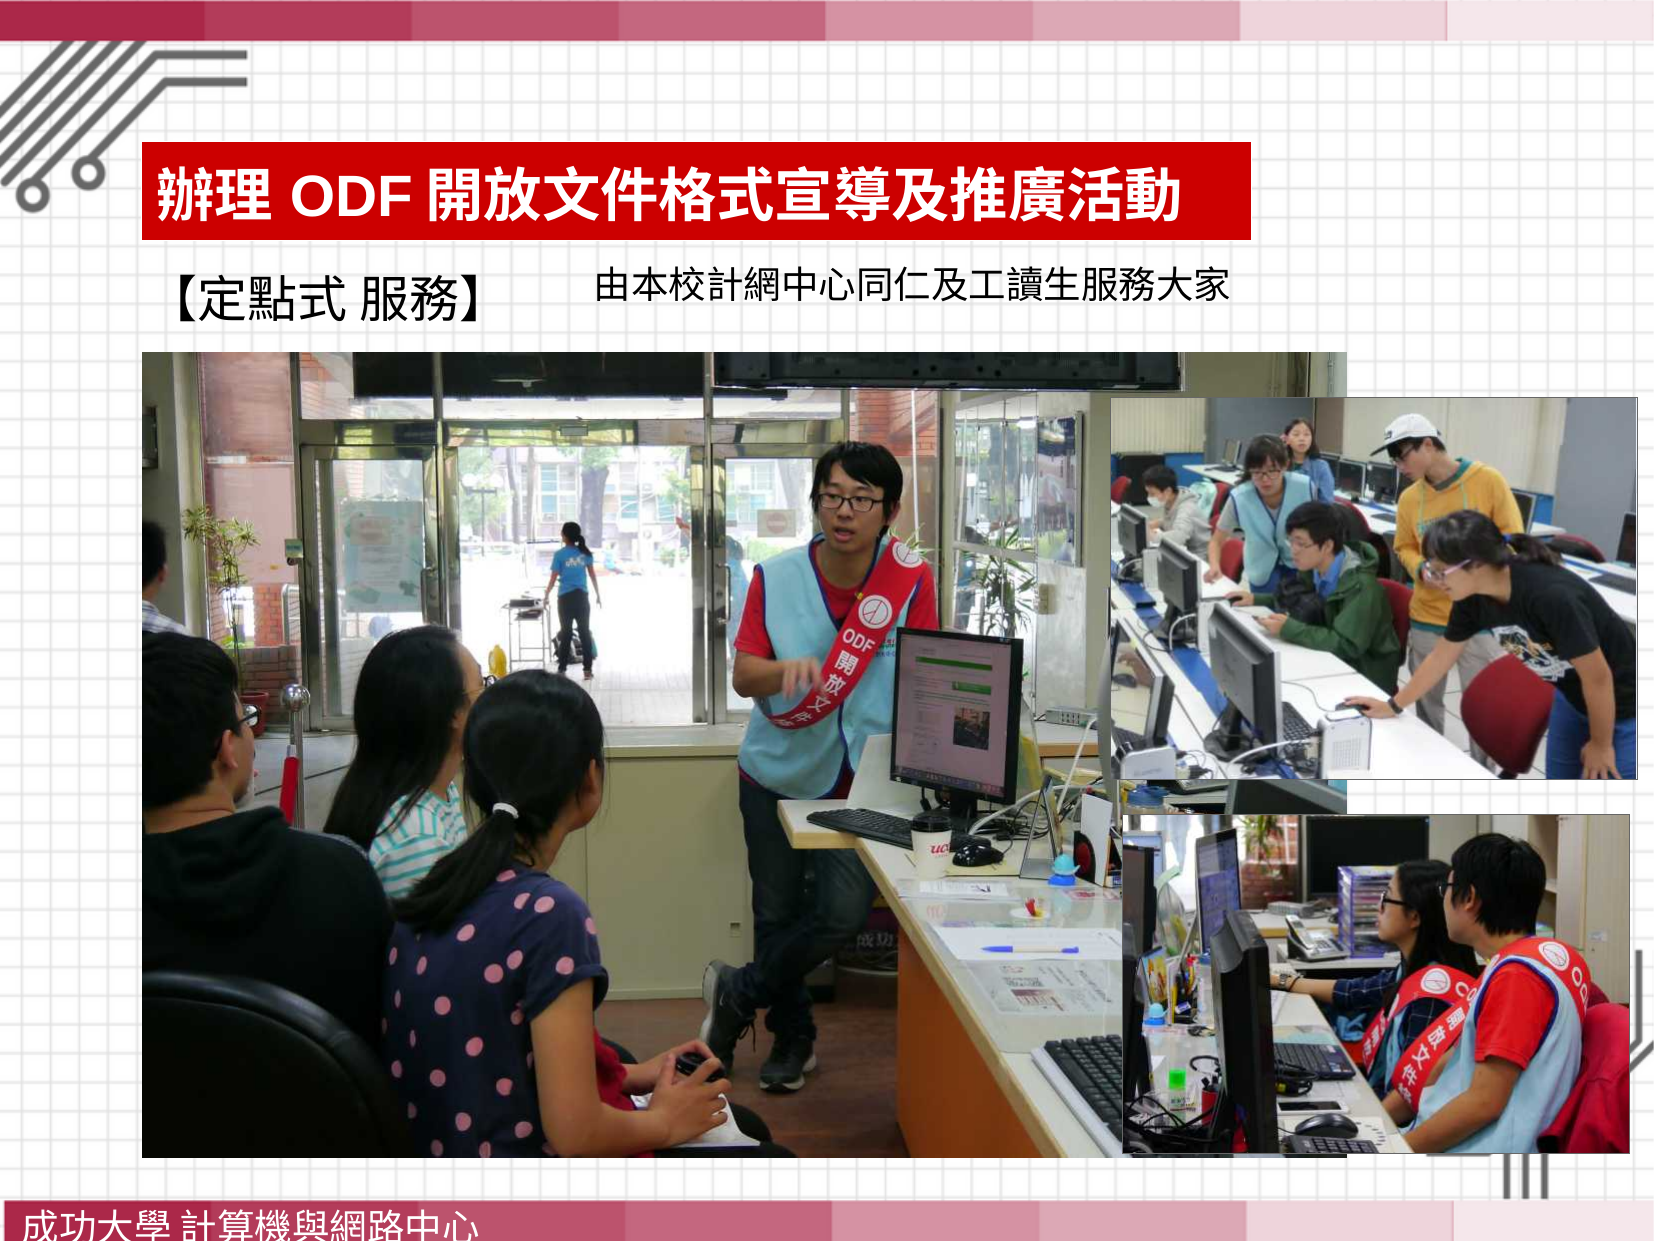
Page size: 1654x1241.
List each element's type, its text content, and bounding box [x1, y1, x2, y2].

text_box 由本校計網中心同仁及工讀生服務大家 [578, 248, 1264, 310]
text_box 辦理ODF開放文件格式宣導及推廣活動 [141, 141, 1252, 230]
text_box 成功大學 計算機與網路中心 [6, 1190, 497, 1241]
picture [0, 0, 1654, 1241]
text_box 【定點式 服務】 [133, 241, 603, 392]
